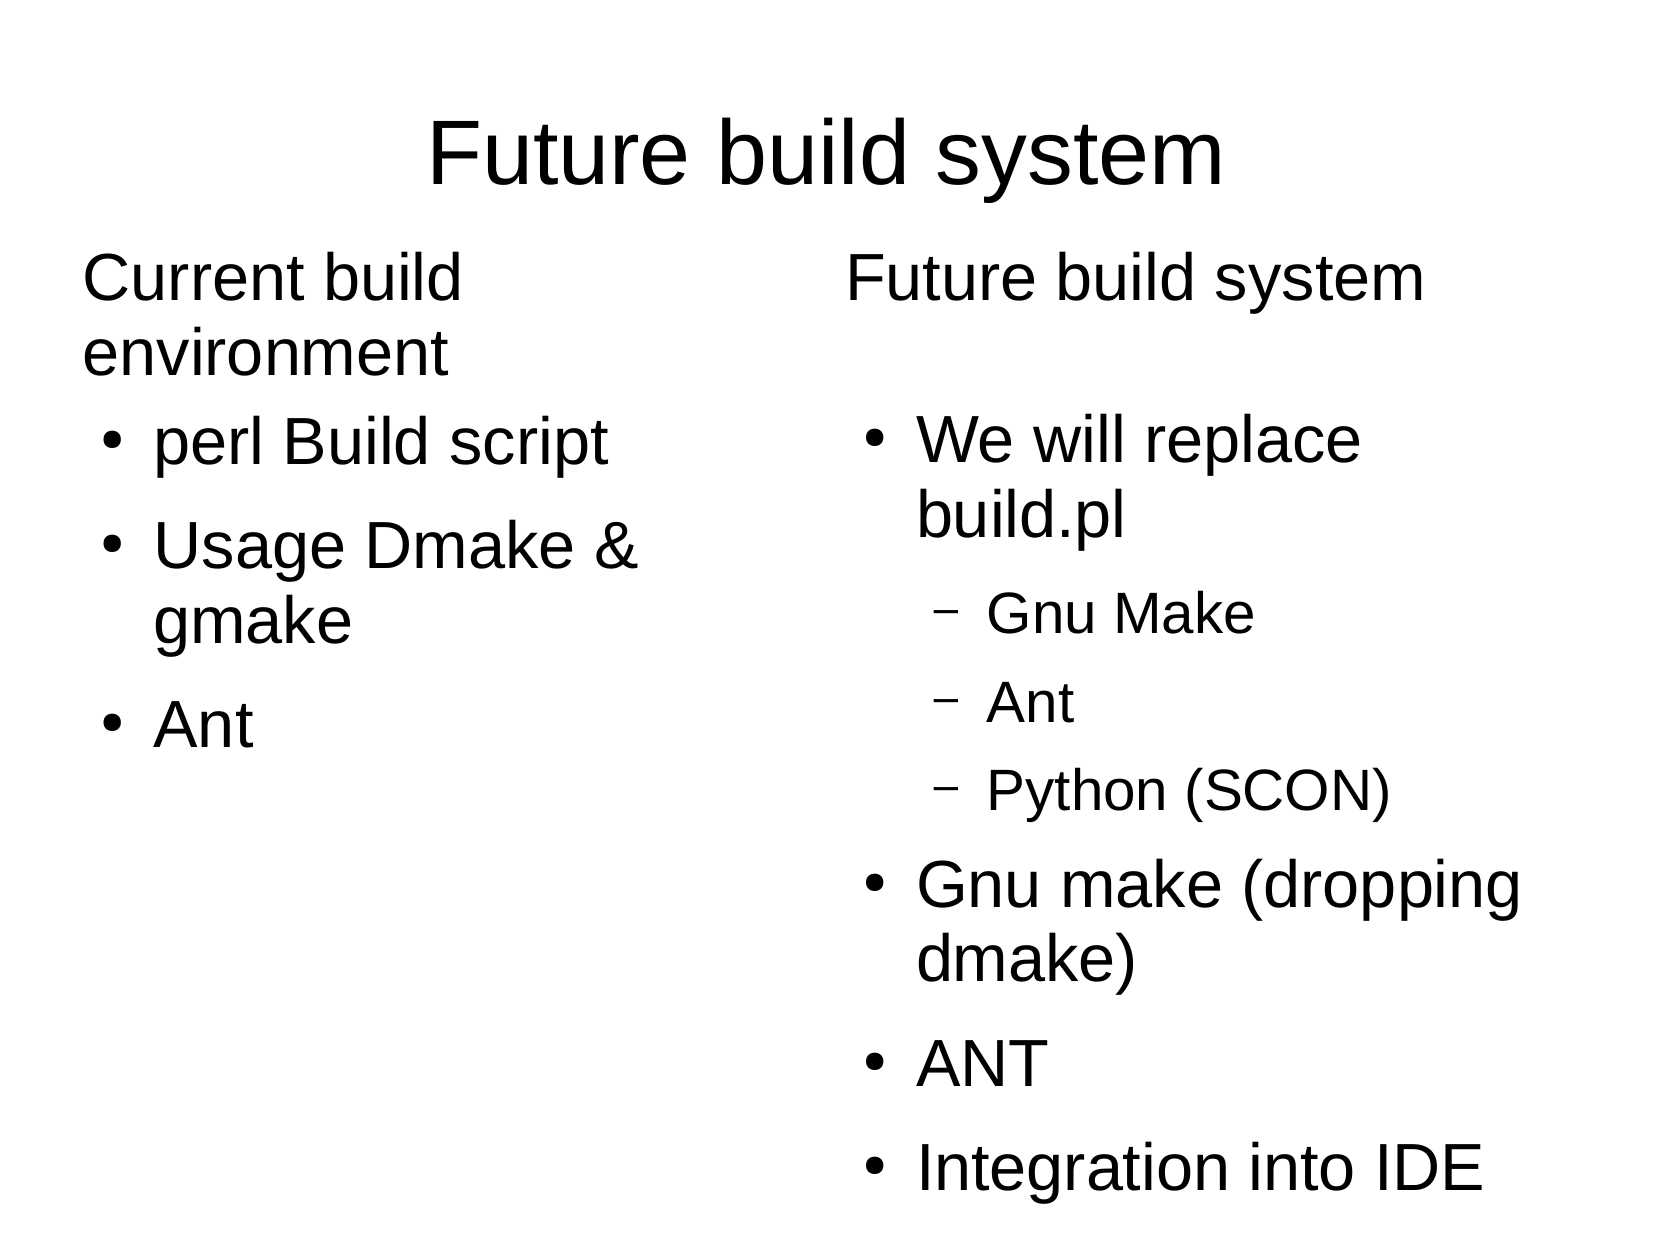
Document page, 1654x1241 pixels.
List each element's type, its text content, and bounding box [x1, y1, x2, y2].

list We will replace build.pl Gnu Make Ant Python (SCON) Gnu make (dropping dmake) ANT Integration into IDE [845, 401, 1572, 1205]
list Future build system [845, 240, 1572, 352]
list perl Build script Usage Dmake & gmake Ant [82, 403, 809, 1028]
list Current build environment [82, 240, 809, 390]
title Future build system [82, 49, 1571, 257]
